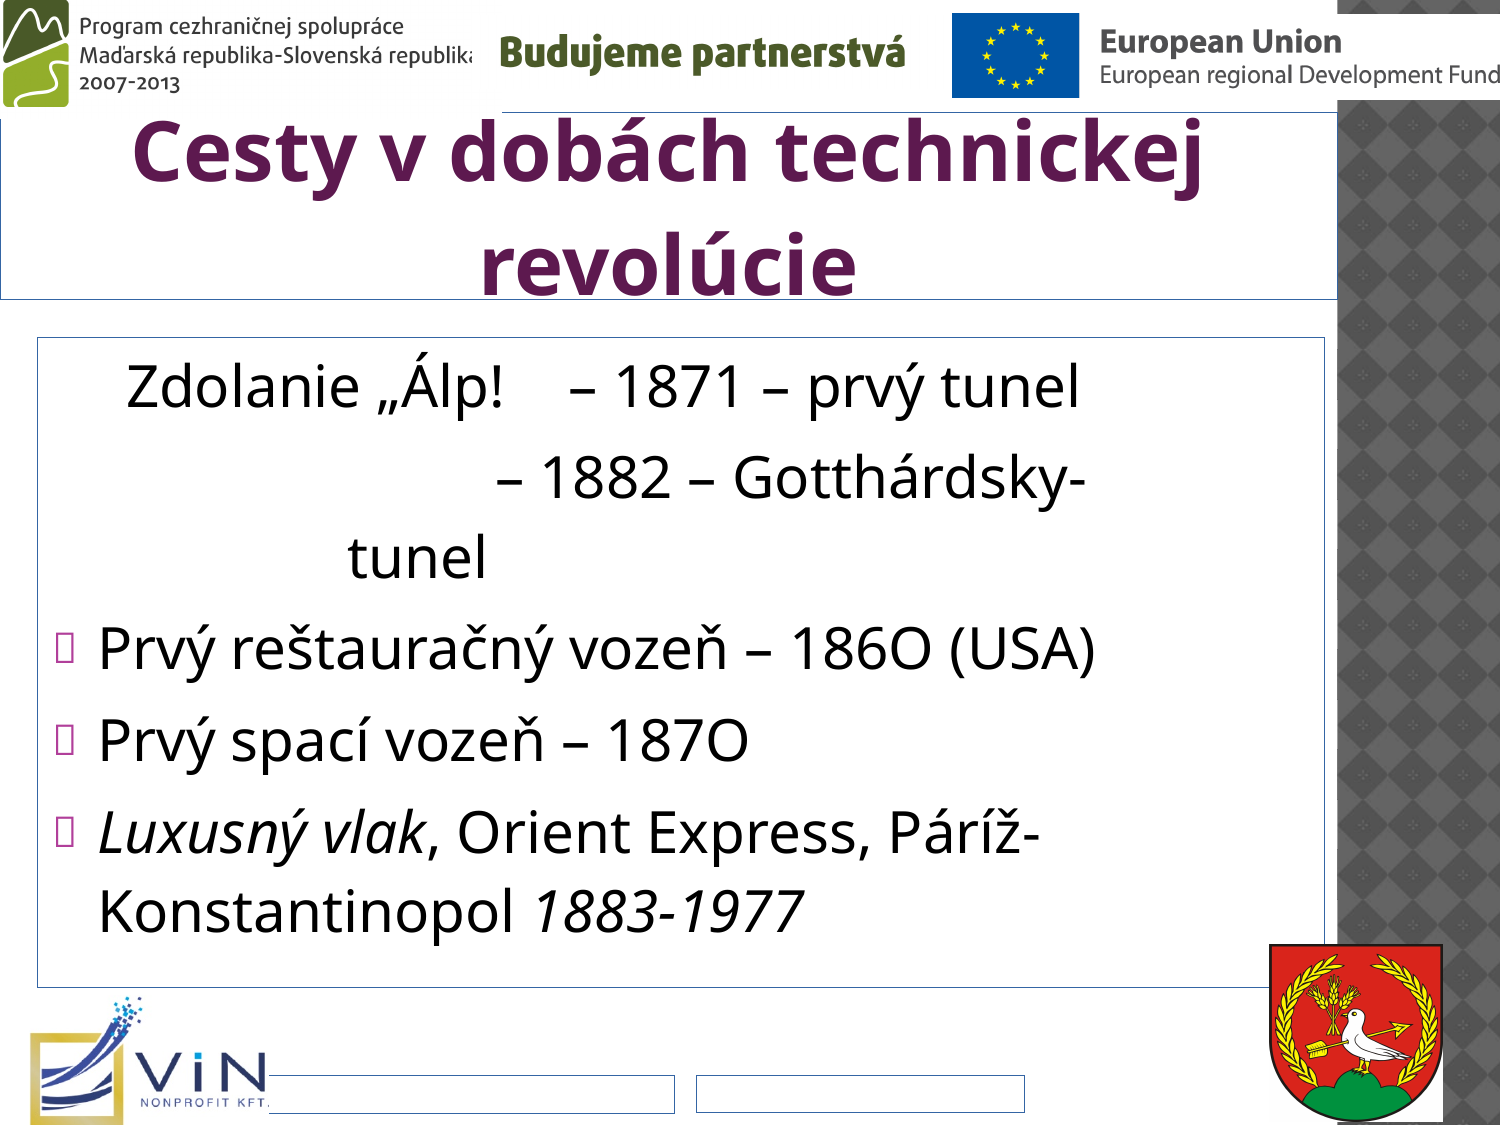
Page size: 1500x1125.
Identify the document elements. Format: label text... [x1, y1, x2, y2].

picture [0, 0, 944, 119]
title Cesty v dobách technickej revolúcie [0, 112, 1338, 300]
picture [7, 995, 269, 1125]
picture [952, 0, 1500, 1125]
list Zdolanie „Álp! – 1871 – prvý tunel – 1882 – Gotthárdsky- tunel Prvý reštauračný vozeň – 186O (USA) Prvý spací vozeň – 187O Luxusný vlak, Orient Express, Páríž-Konstantinopol 1883-1977 [37, 337, 1325, 988]
